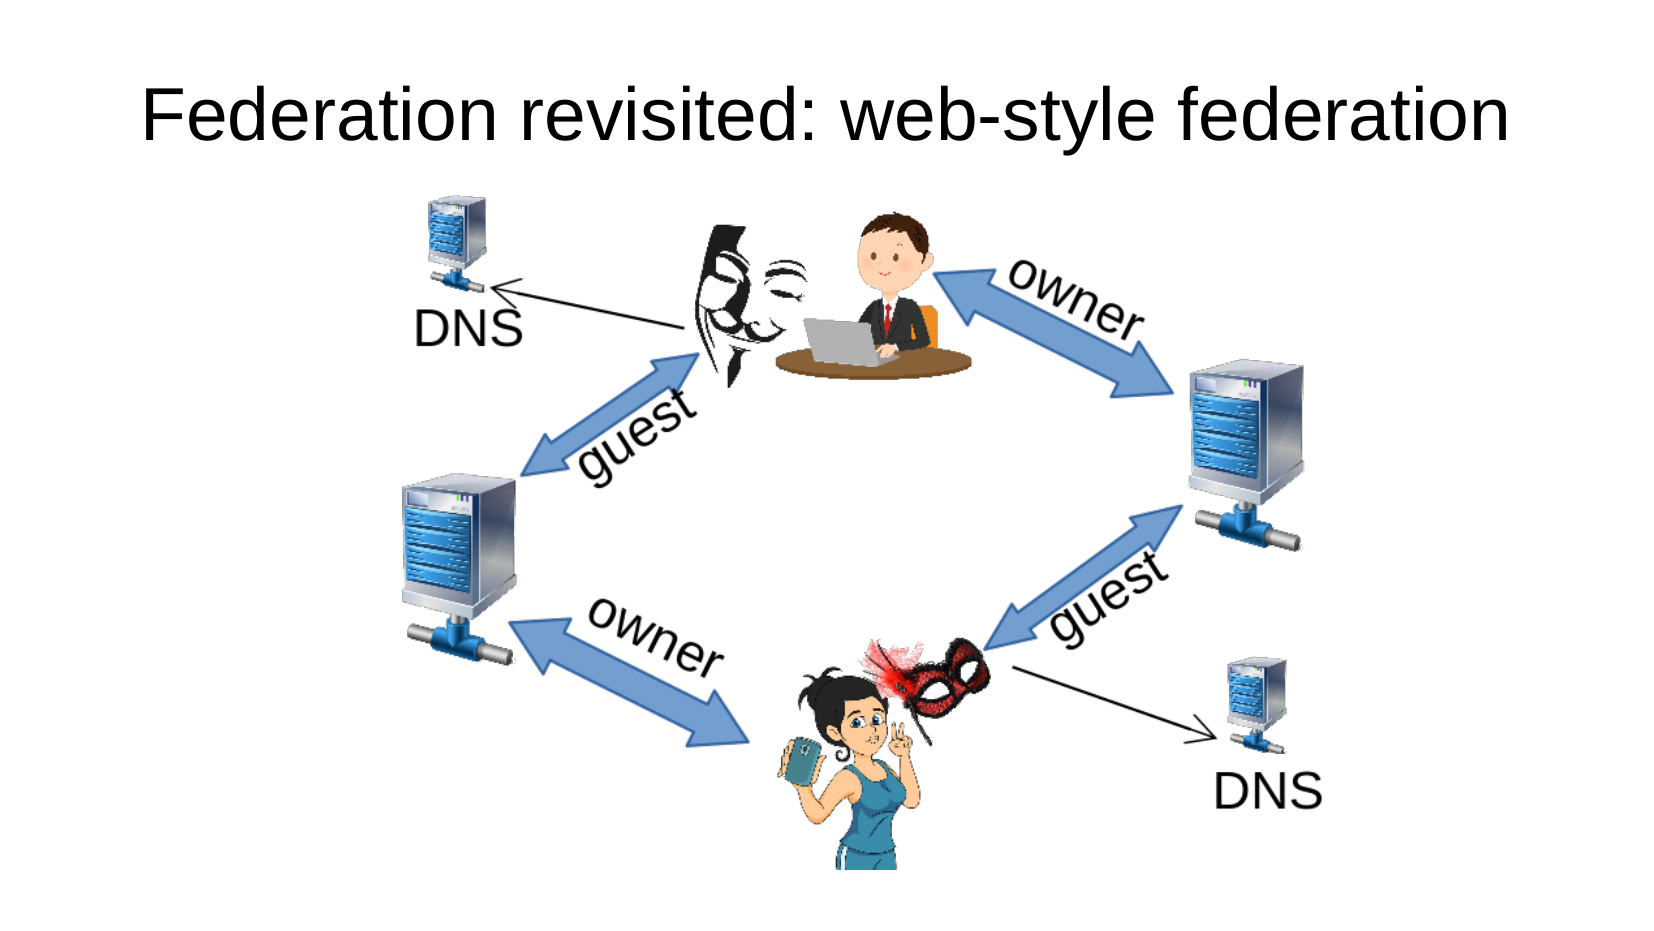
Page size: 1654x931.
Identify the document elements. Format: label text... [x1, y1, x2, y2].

title Federation revisited: web-style federation [82, 37, 1571, 193]
picture [401, 195, 1323, 870]
